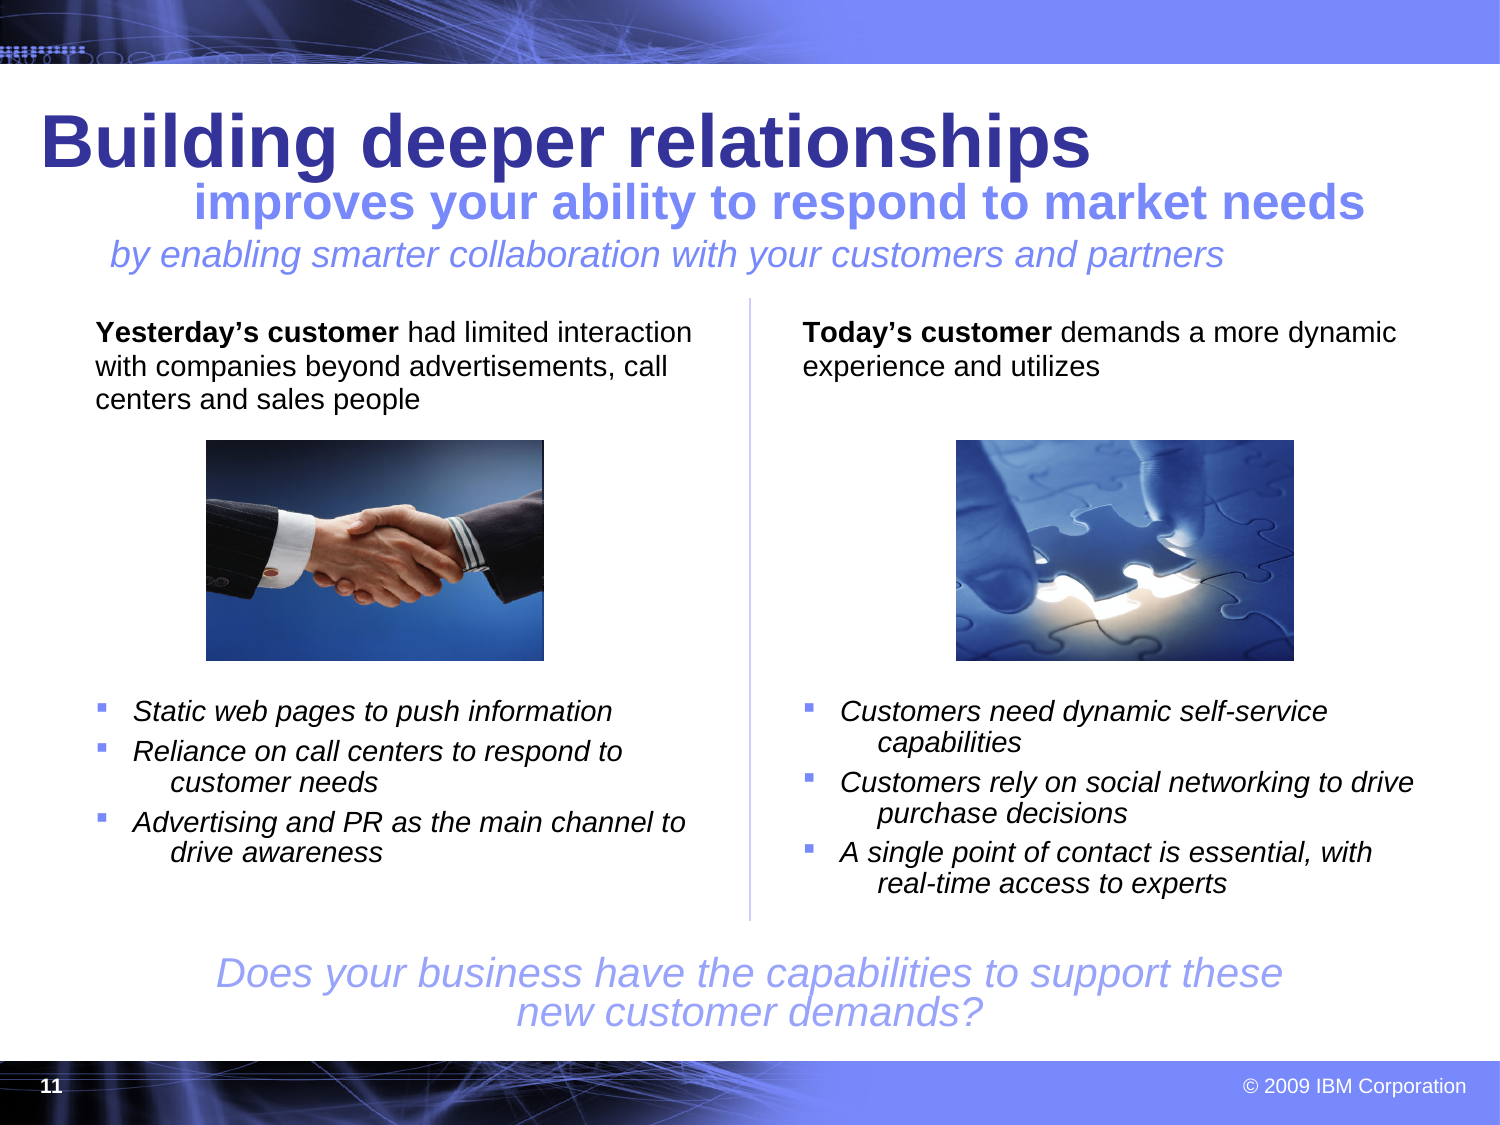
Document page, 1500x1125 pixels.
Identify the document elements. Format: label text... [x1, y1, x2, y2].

picture [206, 440, 544, 661]
picture [956, 440, 1294, 661]
picture [0, 1061, 1500, 1125]
text_box Today’s customer demands a more dynamic experience and utilizes [787, 307, 1436, 424]
picture [0, 0, 1500, 64]
title Building deeper relationships improves your ability to respond to market needs by enabling smarter collaboration with your customers and partners [25, 103, 1436, 292]
list Customers need dynamic self-service capabilities Customers rely on social networking to drive purchase decisions A single point of contact is essential, with real-time access to experts [787, 689, 1434, 973]
text_box Does your business have the capabilities to support these new customer demands? [89, 947, 1412, 1053]
text_box Yesterday’s customer had limited interaction with companies beyond advertisements, call centers and sales people [80, 307, 731, 424]
list Static web pages to push information Reliance on call centers to respond to customer needs Advertising and PR as the main channel to drive awareness [80, 689, 703, 973]
